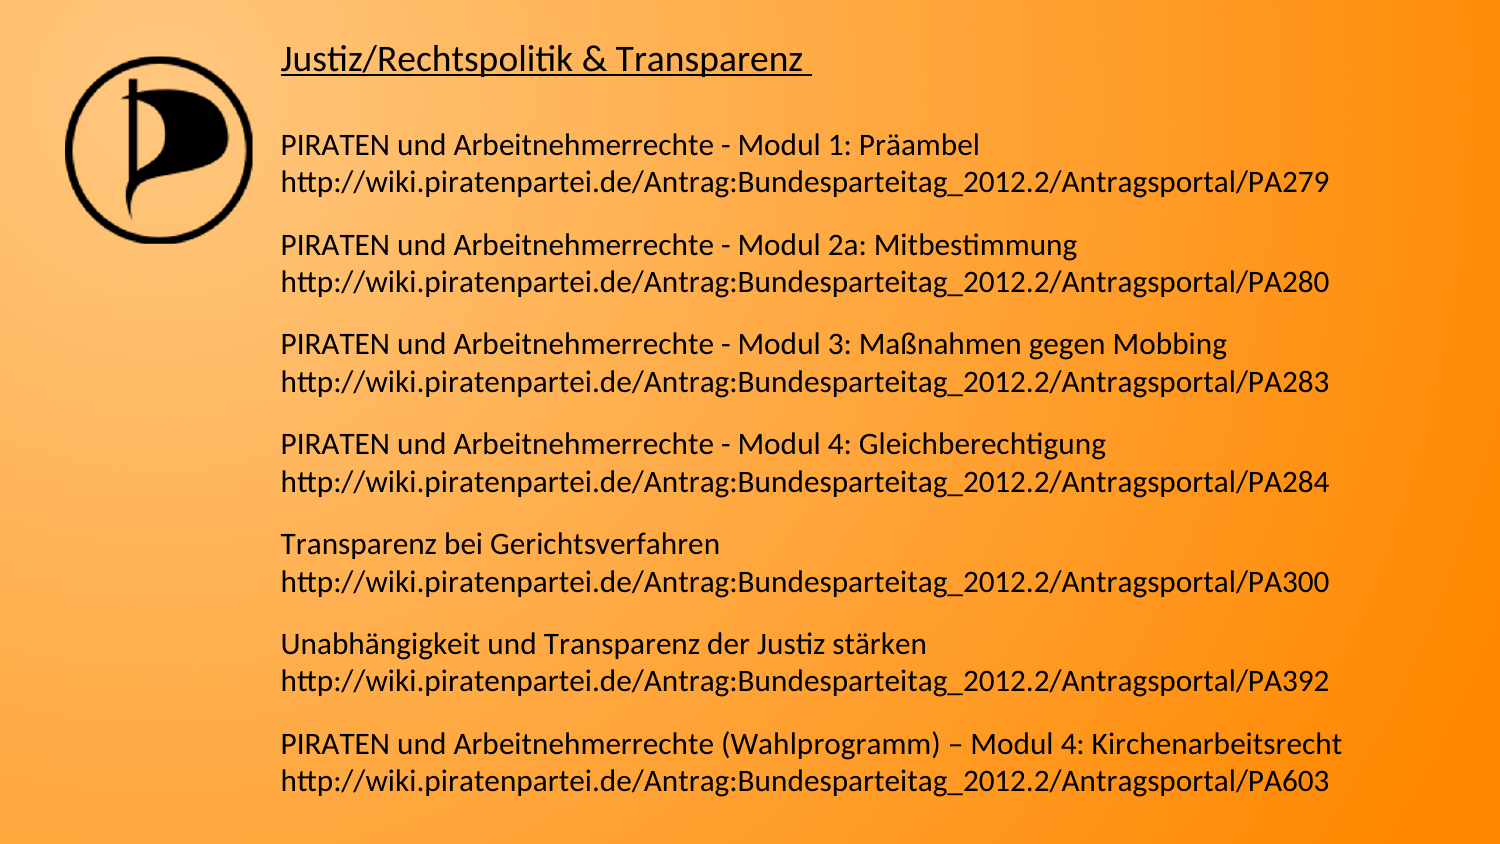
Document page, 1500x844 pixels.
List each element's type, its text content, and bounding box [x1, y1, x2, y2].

text_box Justiz/Rechtspolitik & Transparenz PIRATEN und Arbeitnehmerrechte - Modul 1: Präambel http://wiki.piratenpartei.de/Antrag:Bundesparteitag_2012.2/Antragsportal/PA279 PIRATEN und Arbeitnehmerrechte - Modul 2a: Mitbestimmung http://wiki.piratenpartei.de/Antrag:Bundesparteitag_2012.2/Antragsportal/PA280 PIRATEN und Arbeitnehmerrechte - Modul 3: Maßnahmen gegen Mobbing http://wiki.piratenpartei.de/Antrag:Bundesparteitag_2012.2/Antragsportal/PA283 PIRATEN und Arbeitnehmerrechte - Modul 4: Gleichberechtigung http://wiki.piratenpartei.de/Antrag:Bundesparteitag_2012.2/Antragsportal/PA284 Transparenz bei Gerichtsverfahren http://wiki.piratenpartei.de/Antrag:Bundesparteitag_2012.2/Antragsportal/PA300 Unabhängigkeit und Transparenz der Justiz stärken http://wiki.piratenpartei.de/Antrag:Bundesparteitag_2012.2/Antragsportal/PA392 PIRATEN und Arbeitnehmerrechte (Wahlprogramm) – Modul 4: Kirchenarbeitsrecht http://wiki.piratenpartei.de/Antrag:Bundesparteitag_2012.2/Antragsportal/PA603 [265, 26, 1500, 844]
picture [0, 0, 1500, 844]
